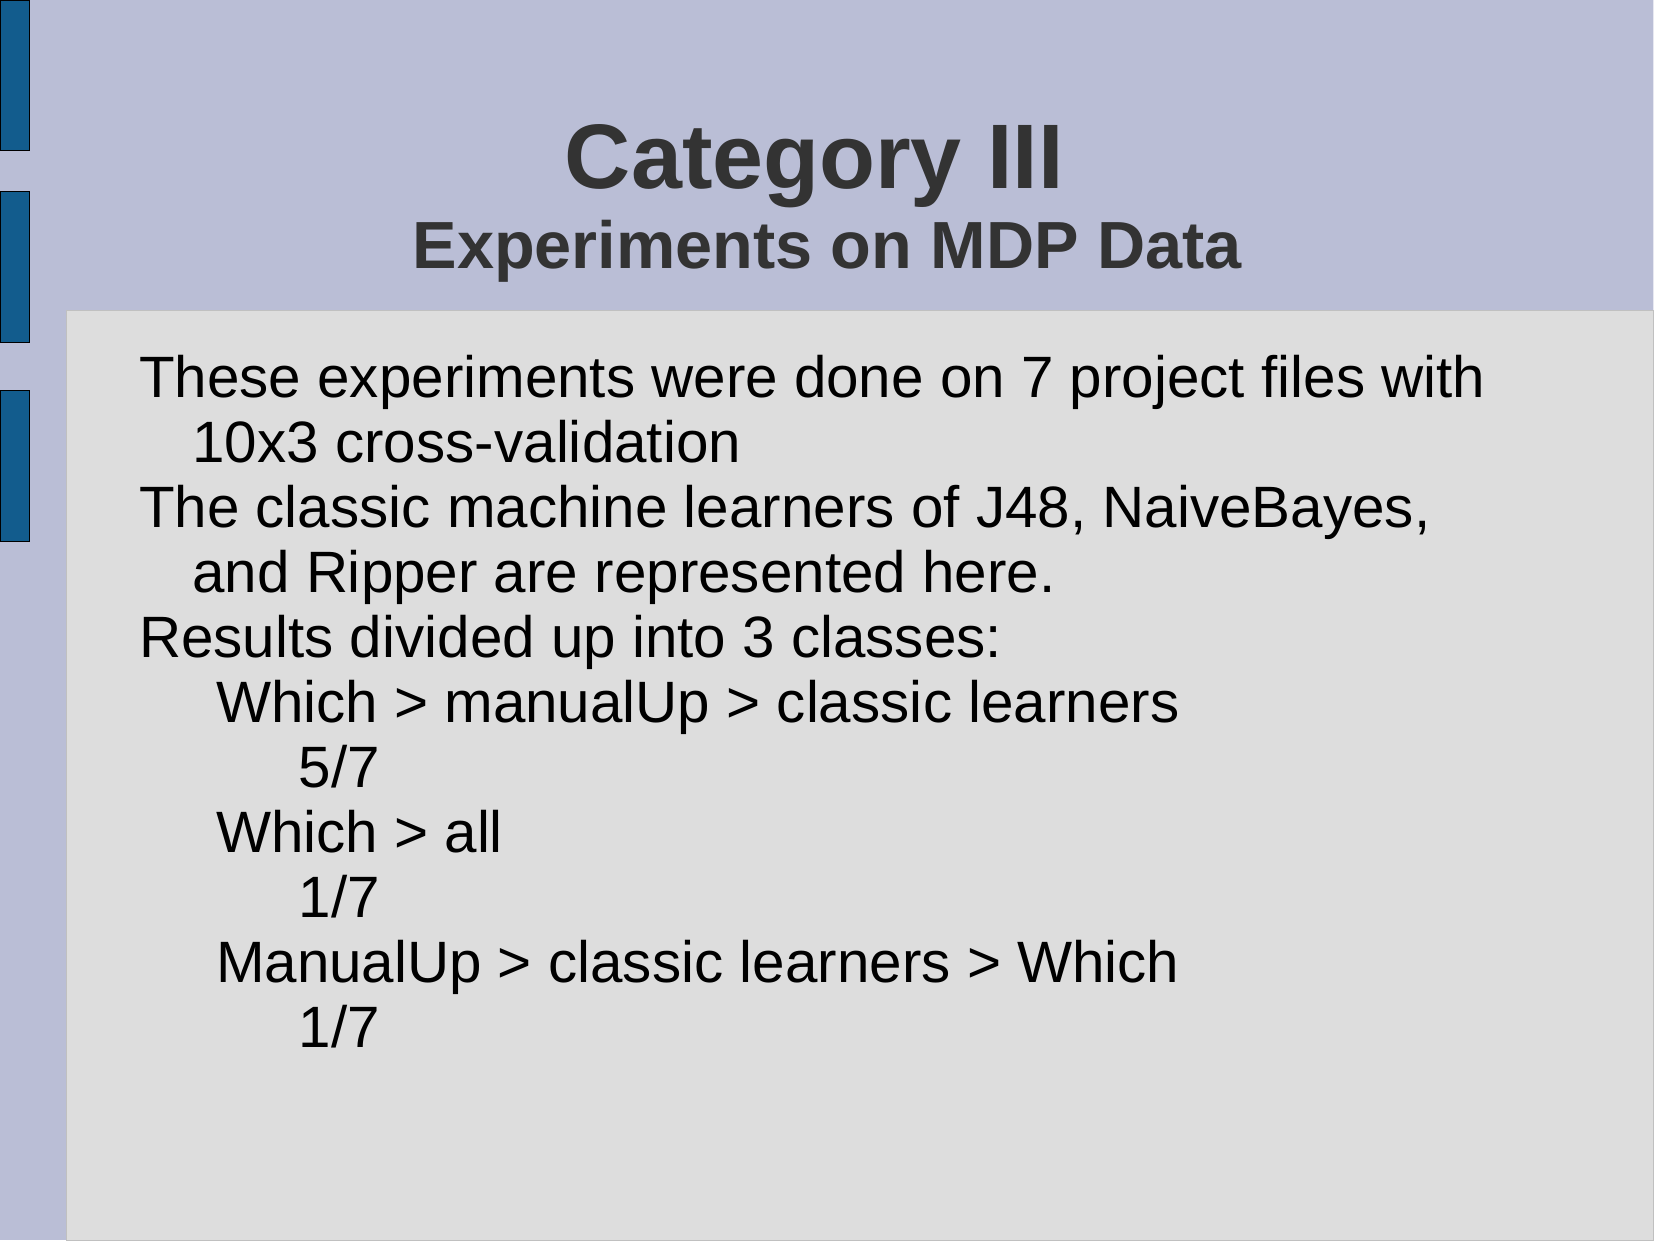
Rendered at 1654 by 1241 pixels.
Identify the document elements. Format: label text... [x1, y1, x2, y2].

list These experiments were done on 7 project files with 10x3 cross-validation The classic machine learners of J48, NaiveBayes, and Ripper are represented here. Results divided up into 3 classes: Which > manualUp > classic learners 5/7 Which > all 1/7 ManualUp > classic learners > Which 1/7 [121, 344, 1534, 1127]
title Category III Experiments on MDP Data [121, 91, 1534, 299]
